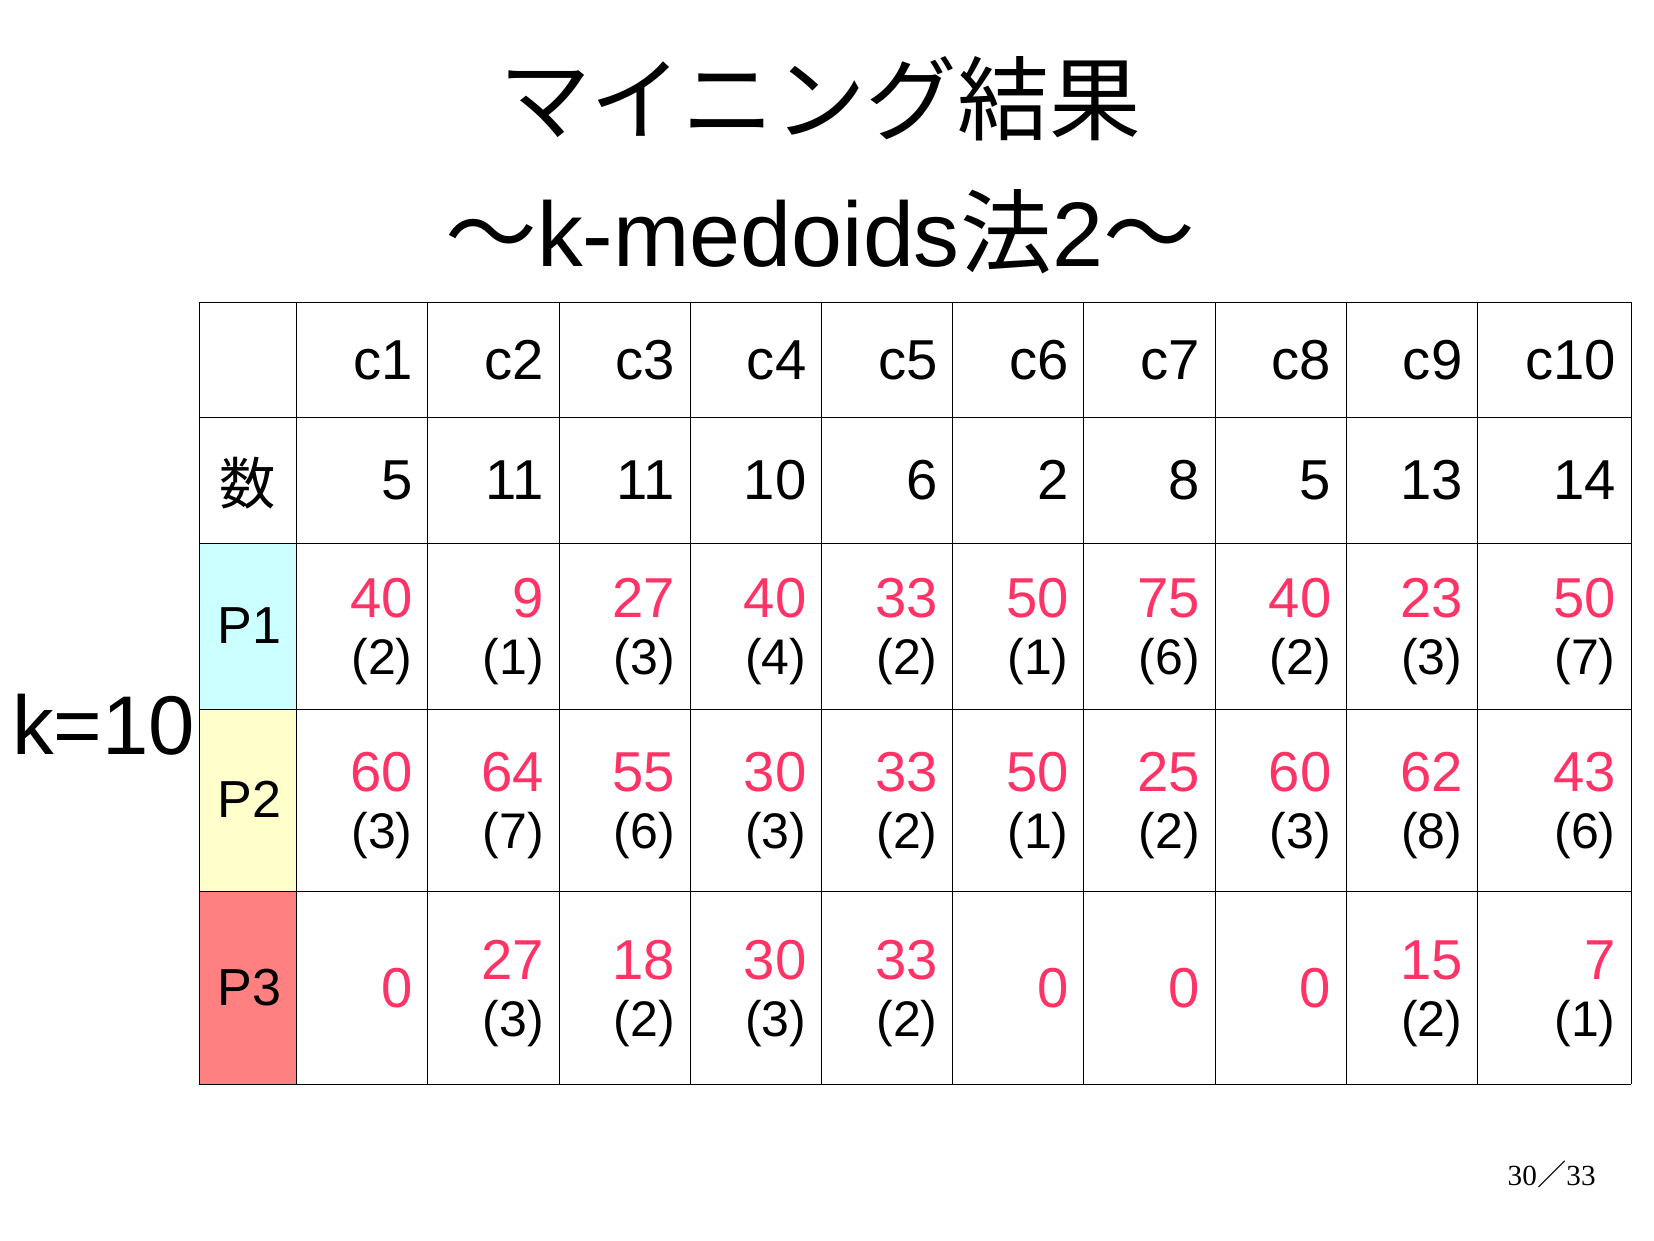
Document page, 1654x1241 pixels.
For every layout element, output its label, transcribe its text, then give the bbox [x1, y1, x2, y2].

table_cell 75 (6) [1084, 544, 1215, 709]
table_header c6 [953, 303, 1083, 417]
table_header c1 [297, 303, 427, 417]
table_header c8 [1216, 303, 1346, 417]
table_cell 7 (1) [1478, 892, 1631, 1084]
table_cell 0 [953, 892, 1083, 1084]
table_cell 50 (7) [1478, 544, 1631, 709]
table_cell 6 [822, 418, 952, 543]
table_header c10 [1478, 303, 1631, 417]
table_cell 25 (2) [1084, 710, 1215, 891]
table_cell 62 (8) [1347, 710, 1477, 891]
table_cell 9 (1) [428, 544, 559, 709]
table_cell P3 [200, 892, 296, 1084]
table_cell 64 (7) [428, 710, 559, 891]
table_cell 0 [297, 892, 427, 1084]
table_cell 60 (3) [1216, 710, 1346, 891]
table_cell 23 (3) [1347, 544, 1477, 709]
table_cell 40 (2) [297, 544, 427, 709]
table_cell 2 [953, 418, 1083, 543]
table_cell P2 [200, 710, 296, 891]
table_cell 50 (1) [953, 544, 1083, 709]
table_header c7 [1084, 303, 1215, 417]
table_cell 0 [1084, 892, 1215, 1084]
table_header c2 [428, 303, 559, 417]
table_cell 14 [1478, 418, 1631, 543]
table_cell 数 [200, 418, 296, 543]
table_cell 55 (6) [560, 710, 690, 891]
table_cell 11 [428, 418, 559, 543]
table_cell 33 (2) [822, 710, 952, 891]
table_cell 27 (3) [560, 544, 690, 709]
table_cell 30 (3) [691, 710, 821, 891]
title k=10 [0, 679, 225, 773]
table_cell 27 (3) [428, 892, 559, 1084]
table_header c3 [560, 303, 690, 417]
table_cell 5 [1216, 418, 1346, 543]
table_cell 11 [560, 418, 690, 543]
table_cell 13 [1347, 418, 1477, 543]
table_cell 5 [297, 418, 427, 543]
table_cell 40 (4) [691, 544, 821, 709]
table_cell 40 (2) [1216, 544, 1346, 709]
table_cell 15 (2) [1347, 892, 1477, 1084]
table_cell 33 (2) [822, 892, 952, 1084]
title マイニング結果 〜k-medoids法2〜 [76, 56, 1565, 264]
table_cell 0 [1216, 892, 1346, 1084]
table_cell 43 (6) [1478, 710, 1631, 891]
table_cell 30 (3) [691, 892, 821, 1084]
table_cell 60 (3) [297, 710, 427, 891]
table_cell 8 [1084, 418, 1215, 543]
table_header c4 [691, 303, 821, 417]
table_header c5 [822, 303, 952, 417]
table_cell 18 (2) [560, 892, 690, 1084]
table_header c9 [1347, 303, 1477, 417]
table_header [200, 303, 296, 417]
table_cell 50 (1) [953, 710, 1083, 891]
table_cell 10 [691, 418, 821, 543]
table_cell 33 (2) [822, 544, 952, 709]
table_cell P1 [200, 544, 296, 709]
